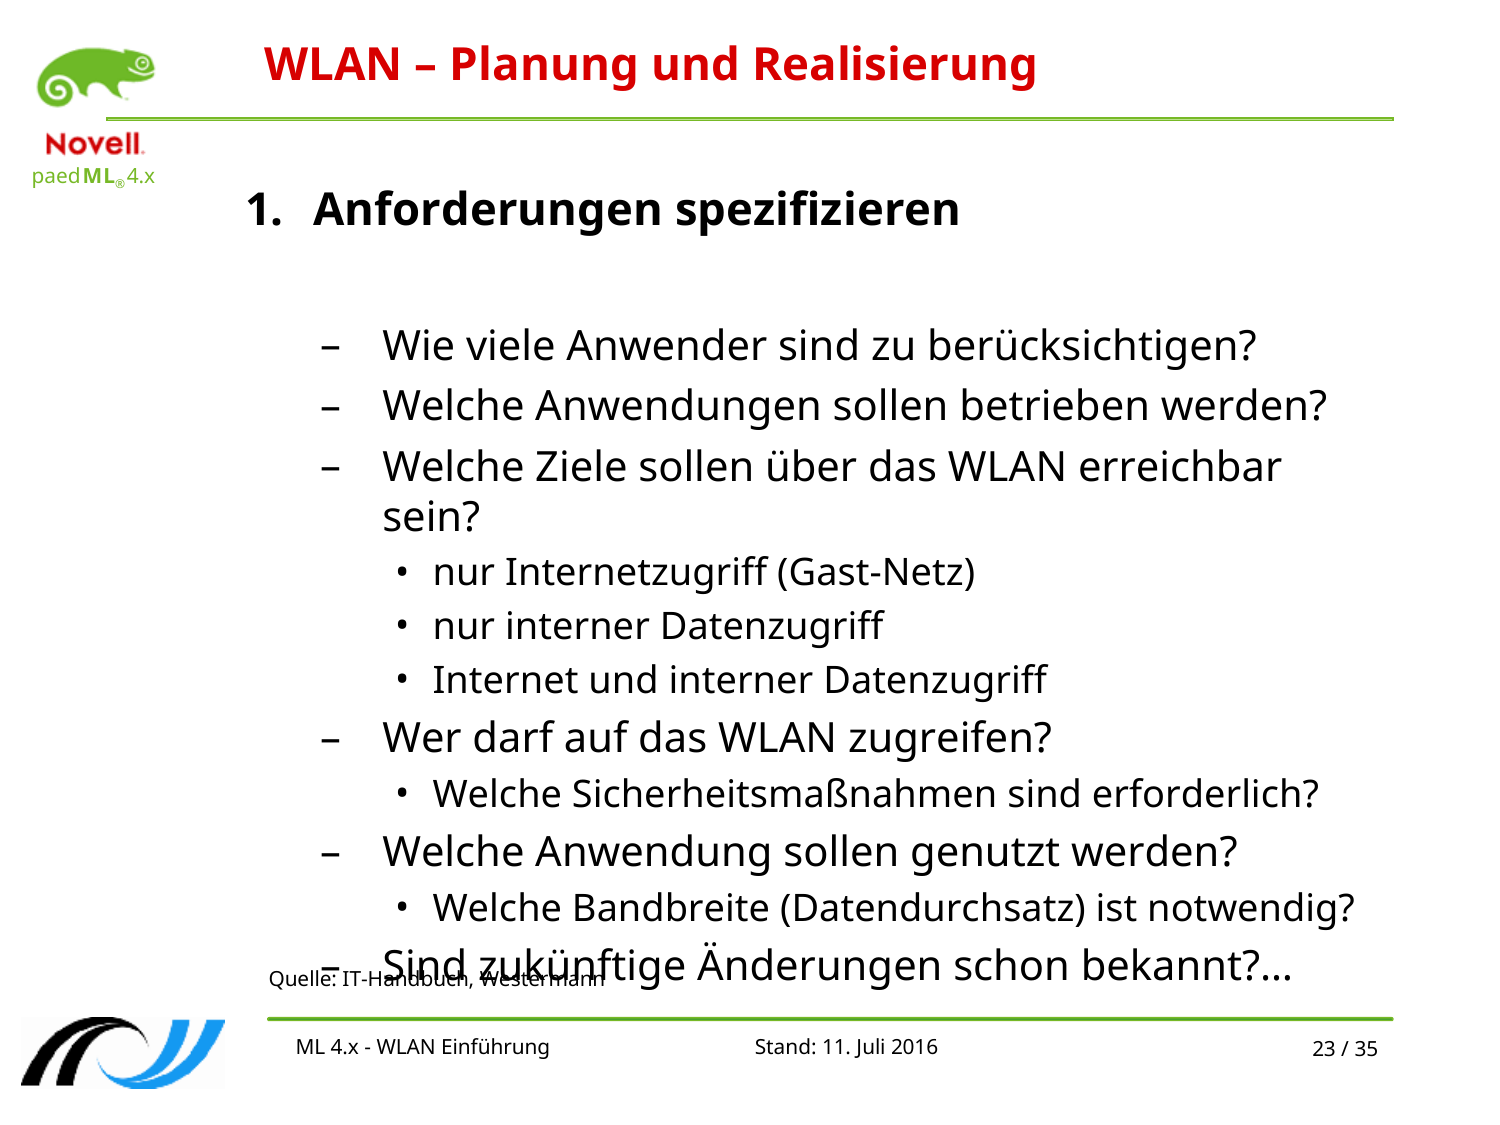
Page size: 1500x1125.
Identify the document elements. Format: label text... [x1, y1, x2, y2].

text_box Quelle: IT-Handbuch, Westermann [253, 958, 674, 999]
picture [24, 32, 167, 175]
picture [21, 1017, 225, 1089]
list Anforderungen spezifizieren Wie viele Anwender sind zu berücksichtigen? Welche Anwendungen sollen betrieben werden? Welche Ziele sollen über das WLAN erreichbar sein? nur Internetzugriff (Gast-Netz) nur interner Datenzugriff Internet und interner Datenzugriff Wer darf auf das WLAN zugreifen? Welche Sicherheitsmaßnahmen sind erforderlich? Welche Anwendung sollen genutzt werden? Welche Bandbreite (Datendurchsatz) ist notwendig? Sind zukünftige Änderungen schon bekannt?… [230, 172, 1388, 986]
title WLAN – Planung und Realisierung [232, 12, 1477, 113]
